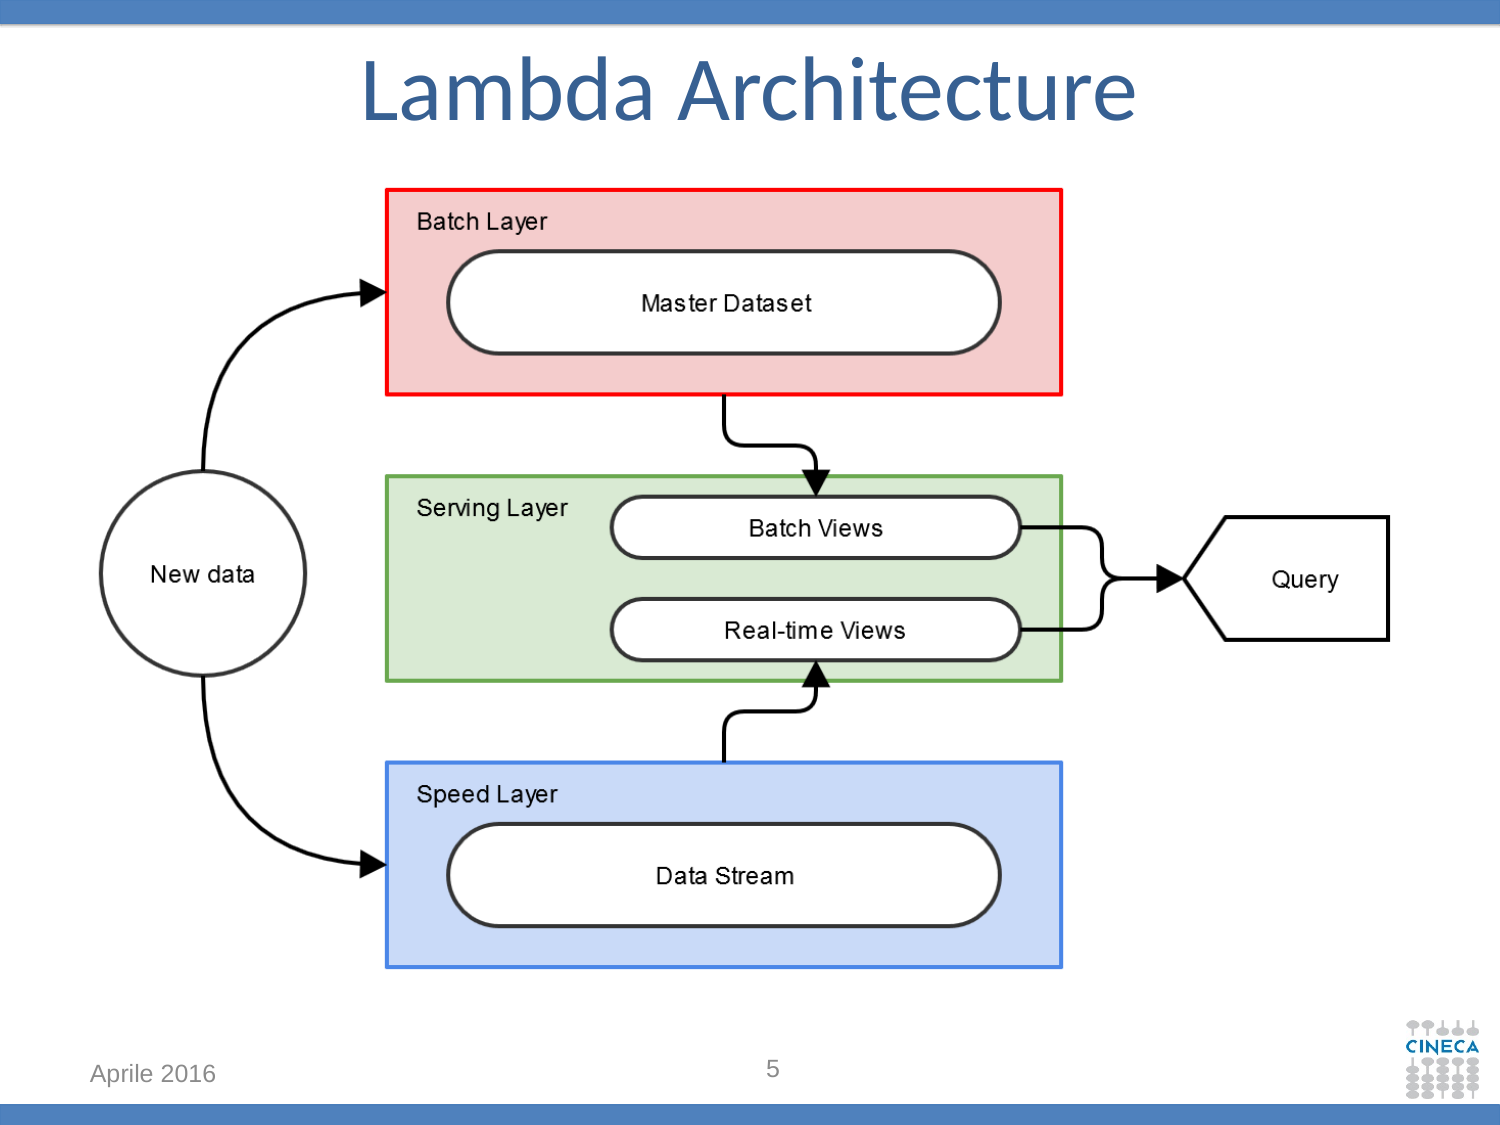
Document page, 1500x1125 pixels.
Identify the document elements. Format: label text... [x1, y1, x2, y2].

text_box Aprile 2016 [74, 1042, 425, 1103]
text_box Lambda Architecture [0, 43, 1500, 125]
picture [60, 149, 1433, 1008]
picture [1406, 1020, 1479, 1099]
text_box <number> [598, 1045, 949, 1105]
